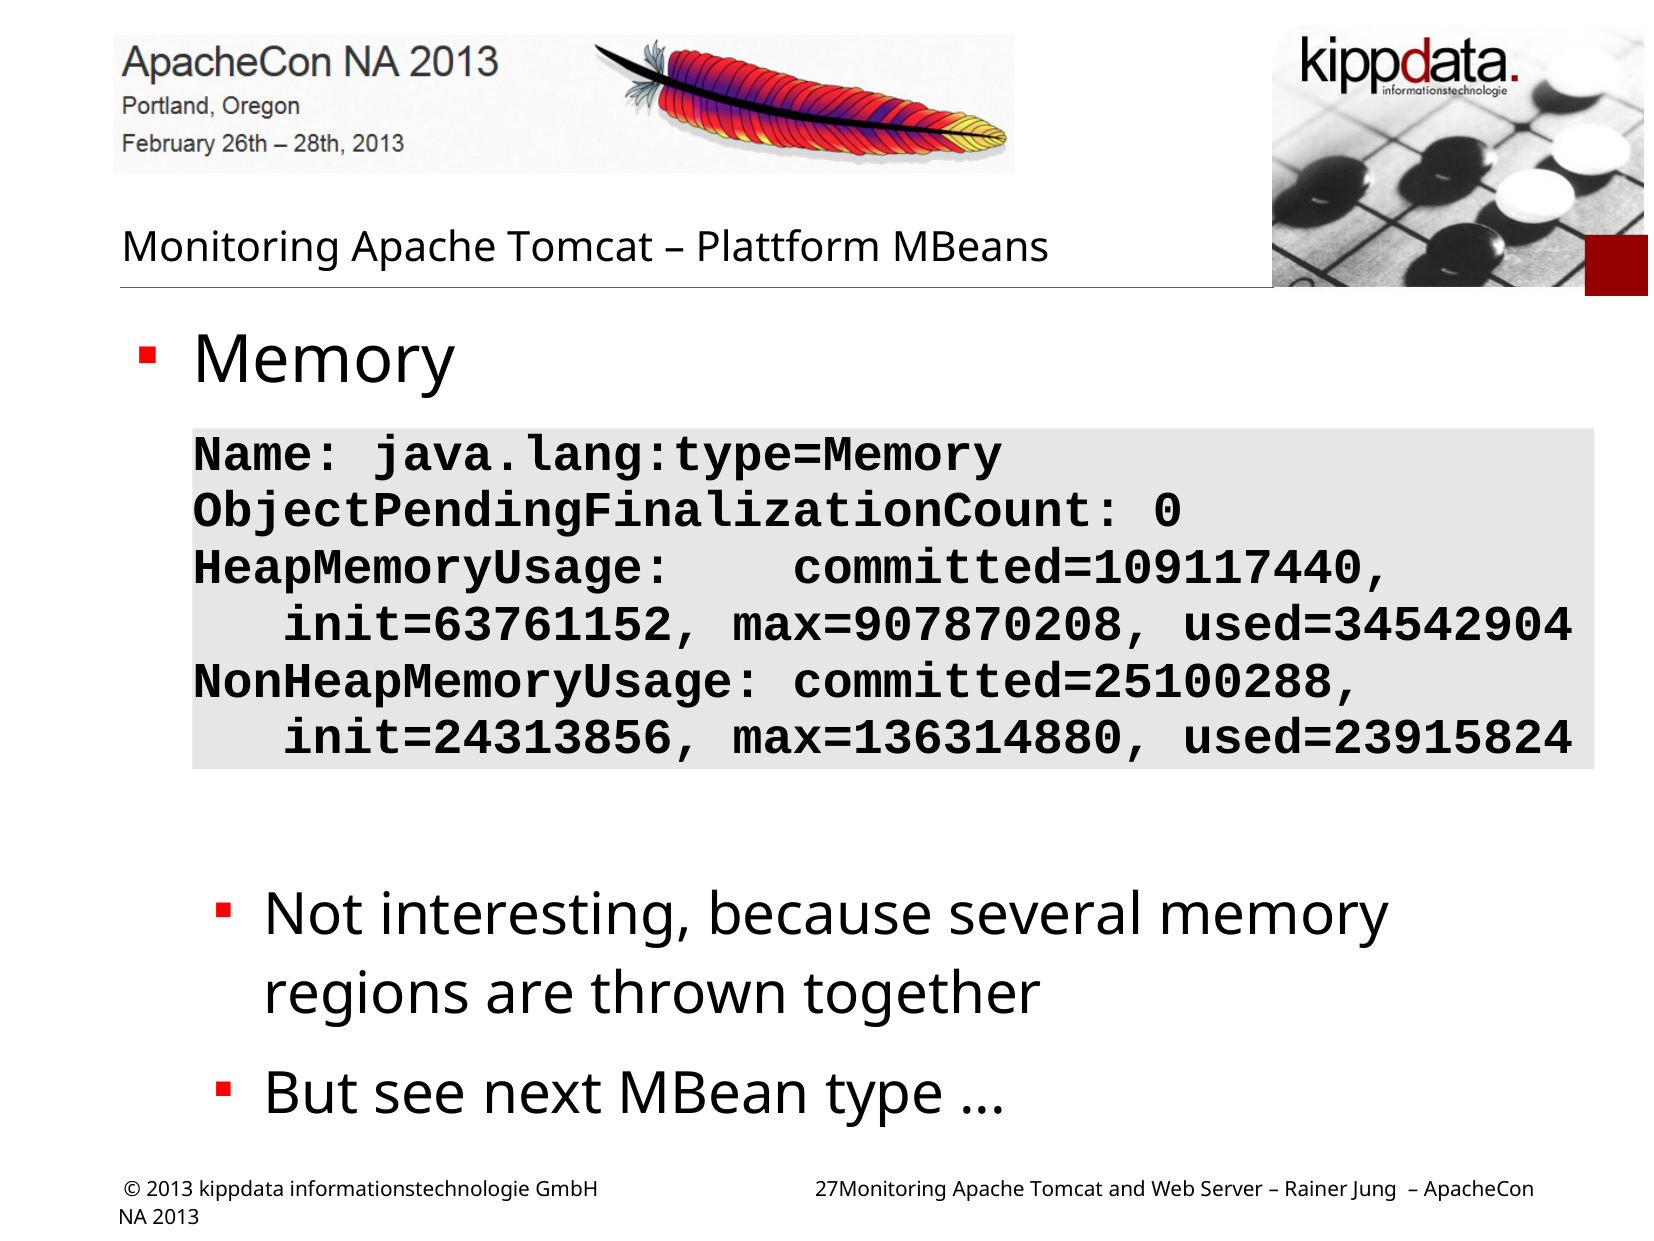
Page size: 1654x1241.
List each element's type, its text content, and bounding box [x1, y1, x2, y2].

title Monitoring Apache Tomcat – Plattform MBeans [121, 204, 1242, 286]
picture [1272, 5, 1648, 302]
list Memory Not interesting, because several memory regions are thrown together But see next MBean type ... [121, 311, 1534, 1173]
list Name: java.lang:type=Memory ObjectPendingFinalizationCount: 0 HeapMemoryUsage: committed=109117440, init=63761152, max=907870208, used=34542904 NonHeapMemoryUsage: committed=25100288, init=24313856, max=136314880, used=23915824 [192, 428, 1595, 770]
picture [114, 35, 1014, 173]
